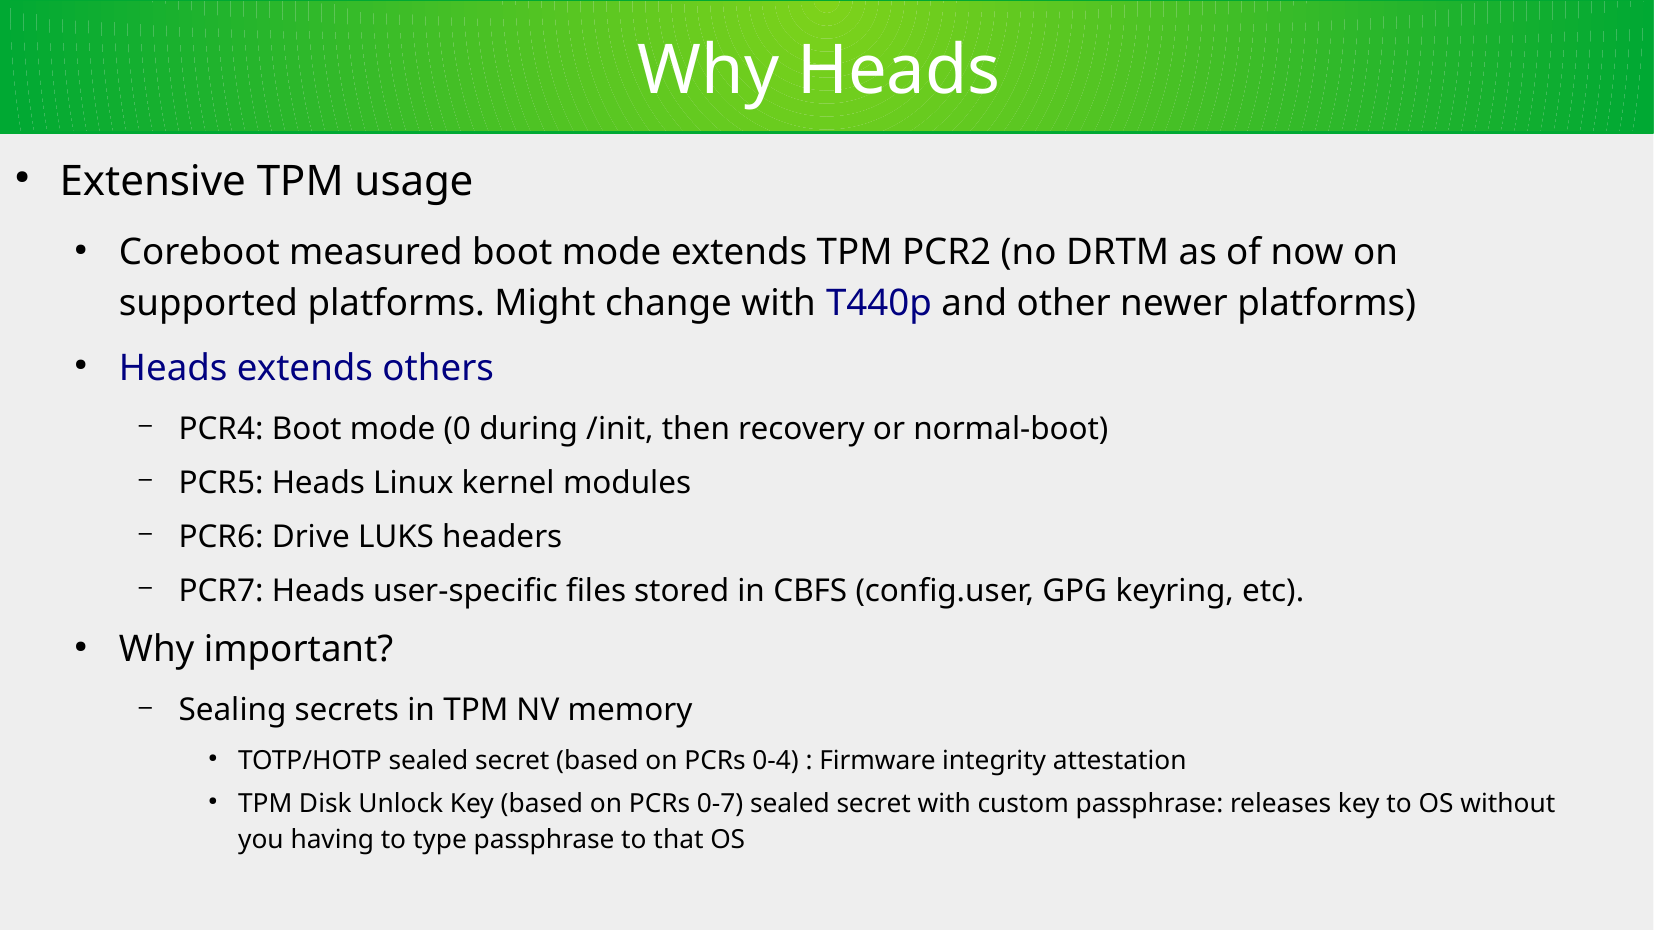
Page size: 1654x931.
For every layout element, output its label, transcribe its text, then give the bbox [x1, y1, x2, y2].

list Extensive TPM usage Coreboot measured boot mode extends TPM PCR2 (no DRTM as of now on supported platforms. Might change with T440p and other newer platforms) Heads extends others PCR4: Boot mode (0 during /init, then recovery or normal-boot) PCR5: Heads Linux kernel modules PCR6: Drive LUKS headers PCR7: Heads user-specific files stored in CBFS (config.user, GPG keyring, etc). Why important? Sealing secrets in TPM NV memory TOTP/HOTP sealed secret (based on PCRs 0-4) : Firmware integrity attestation TPM Disk Unlock Key (based on PCRs 0-7) sealed secret with custom passphrase: releases key to OS without you having to type passphrase to that OS [0, 150, 1576, 863]
title Why Heads [73, 14, 1565, 119]
